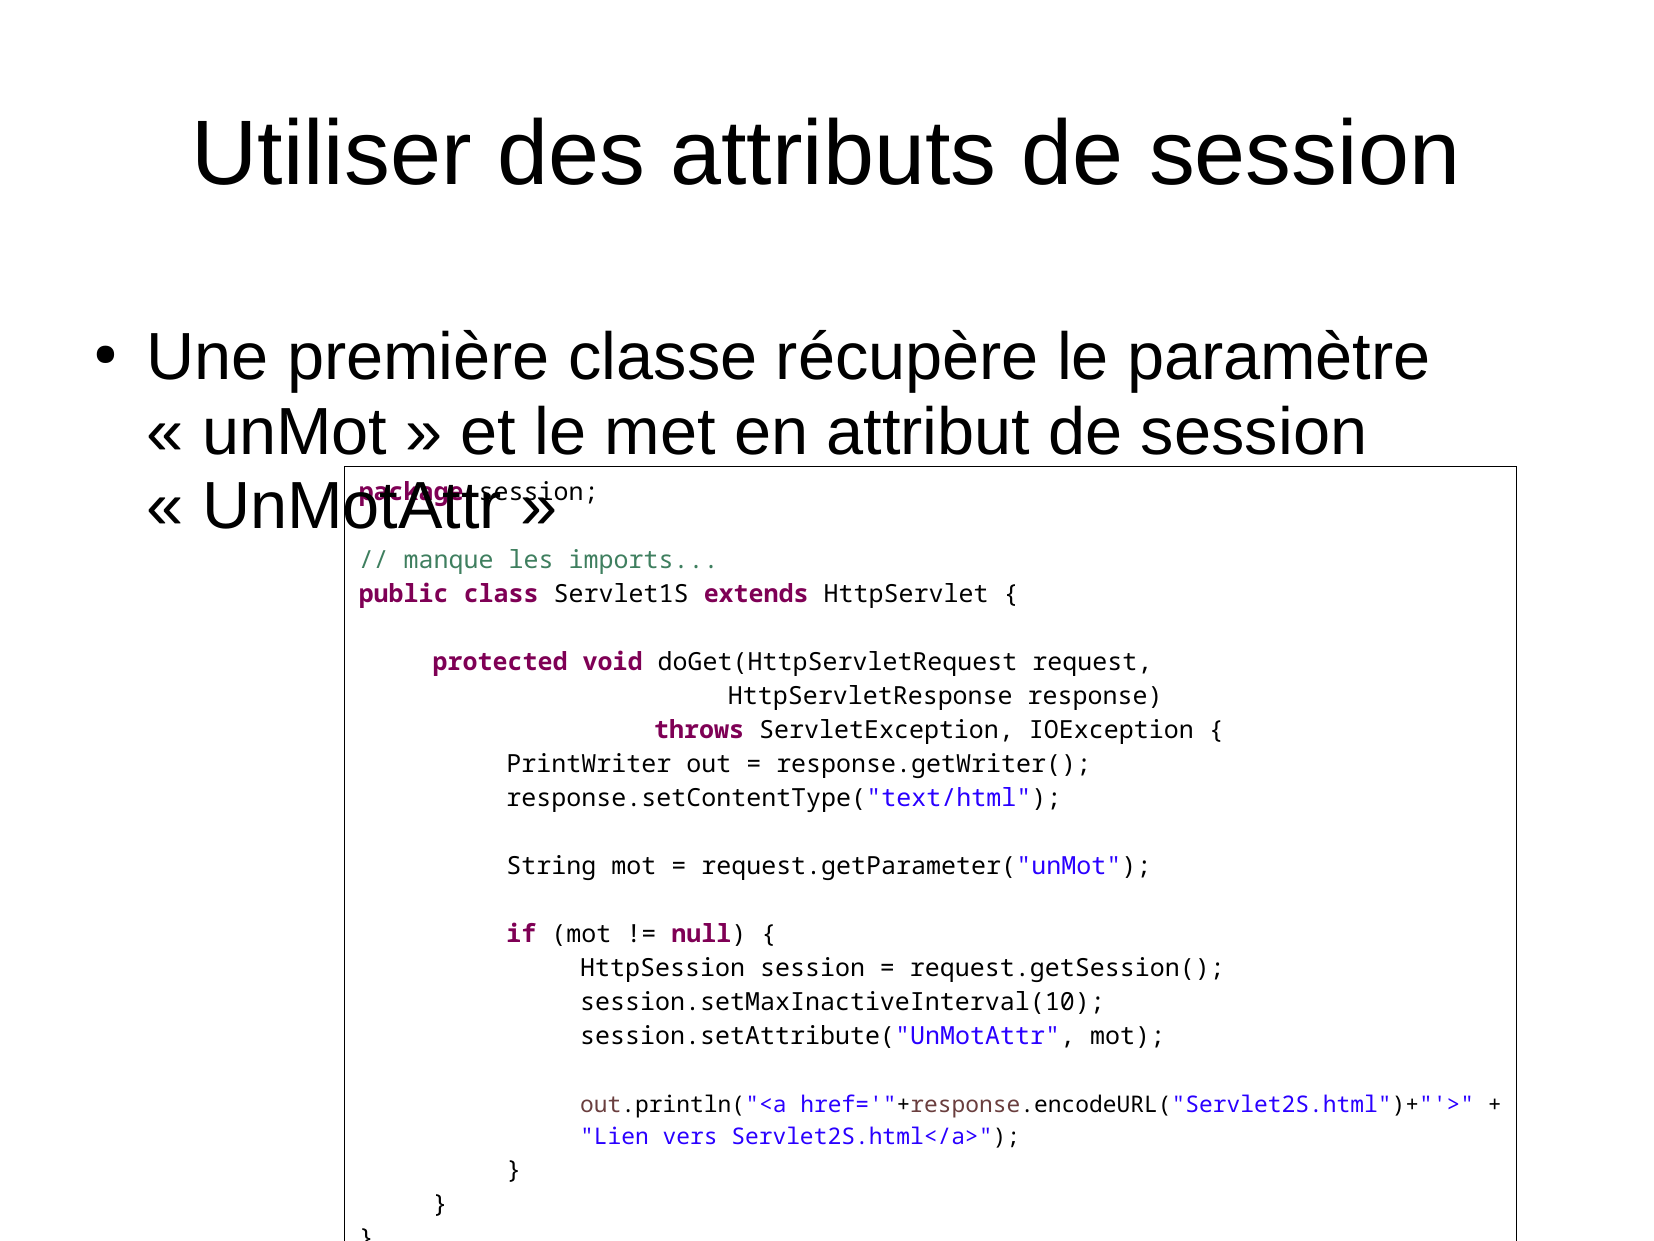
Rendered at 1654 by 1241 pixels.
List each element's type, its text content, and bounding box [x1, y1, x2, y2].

list Une première classe récupère le paramètre « unMot » et le met en attribut de session « UnMotAttr » [75, 318, 1595, 1176]
text_box package session; // manque les imports... public class Servlet1S extends HttpServlet { protected void doGet(HttpServletRequest request, HttpServletResponse response) throws ServletException, IOException { PrintWriter out = response.getWriter(); response.setContentType("text/html"); String mot = request.getParameter("unMot"); if (mot != null) { HttpSession session = request.getSession(); session.setMaxInactiveInterval(10); session.setAttribute("UnMotAttr", mot); out.println("<a href='"+response.encodeURL("Servlet2S.html")+"'>" + "Lien vers Servlet2S.html</a>"); } } } [344, 1176, 1517, 1200]
title Utiliser des attributs de session [82, 49, 1571, 257]
